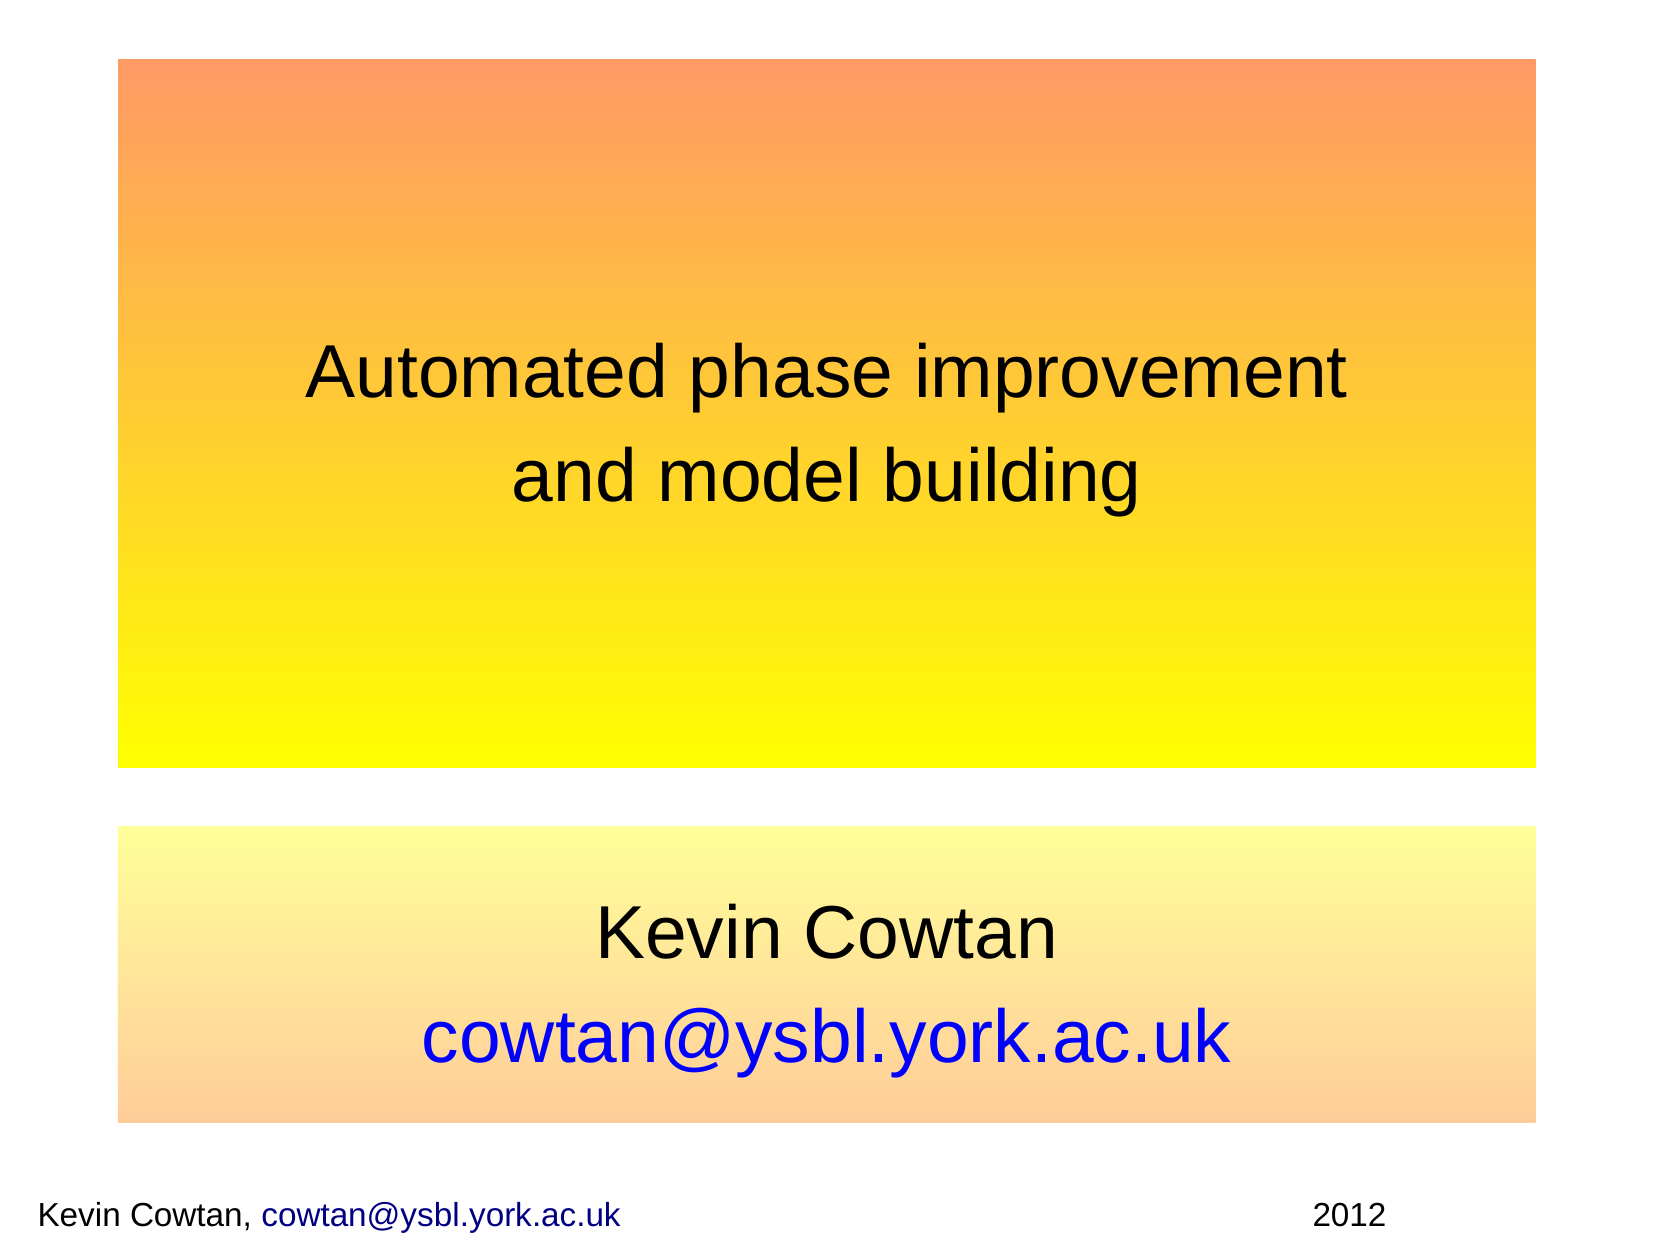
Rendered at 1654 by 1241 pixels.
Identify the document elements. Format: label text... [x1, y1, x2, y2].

title Kevin Cowtan cowtan@ysbl.york.ac.uk [117, 826, 1536, 1123]
title Automated phase improvement and model building [118, 59, 1536, 768]
